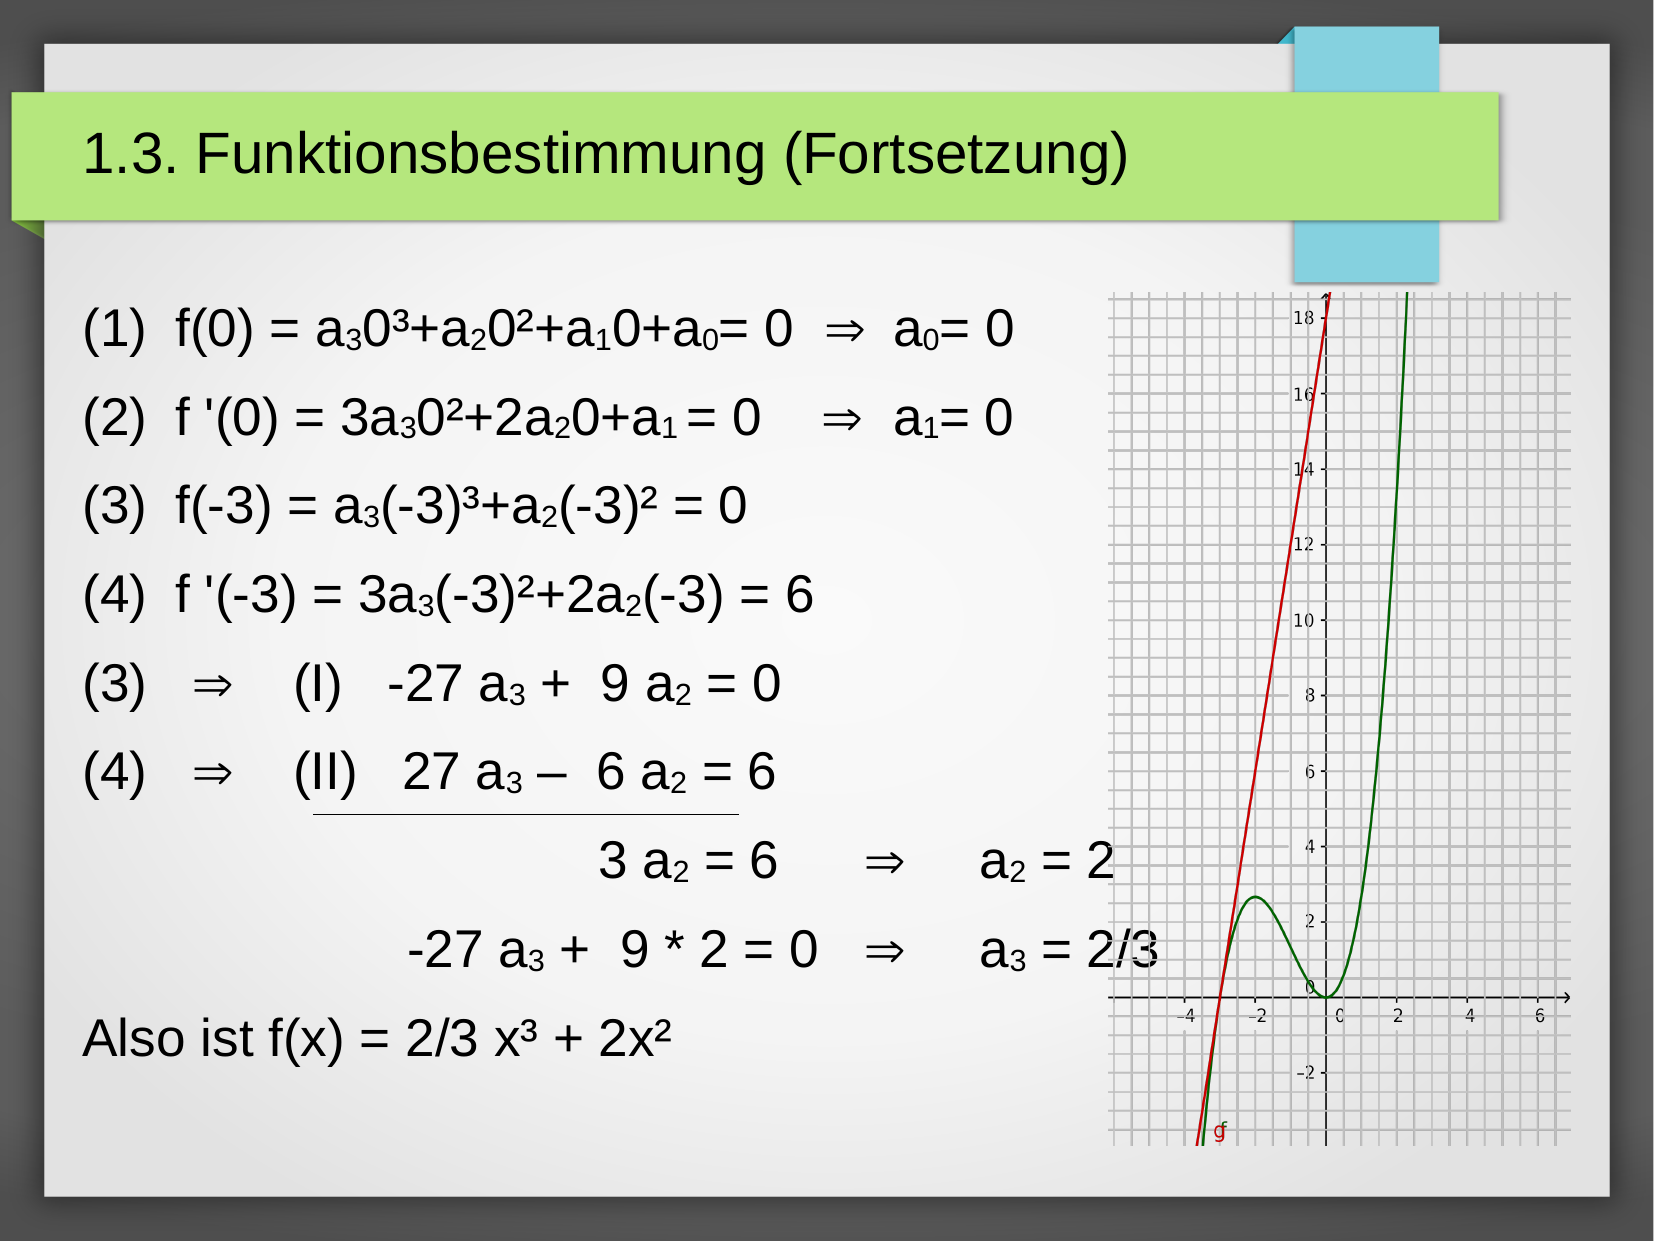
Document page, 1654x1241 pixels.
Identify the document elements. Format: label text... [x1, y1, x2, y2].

title 1.3. Funktionsbestimmung (Fortsetzung) [82, 94, 1264, 213]
list f(0) = a30³+a20²+a10+a0= 0 ⇒ a0= 0 f '(0) = 3a30²+2a20+a1 = 0 ⇒ a1= 0 f(-3) = a3(-3)³+a2(-3)² = 0 f '(-3) = 3a3(-3)²+2a2(-3) = 6 (3) ⇒ (I) -27 a3 + 9 a2 = 0 (4) ⇒ (II) 27 a3 – 6 a2 = 6 3 a2 = 6 ⇒ a2 = 2 -27 a3 + 9 * 2 = 0 ⇒ a3 = 2/3 Also ist f(x) = 2/3 x³ + 2x² [82, 295, 1108, 1075]
picture [0, 0, 1654, 1241]
